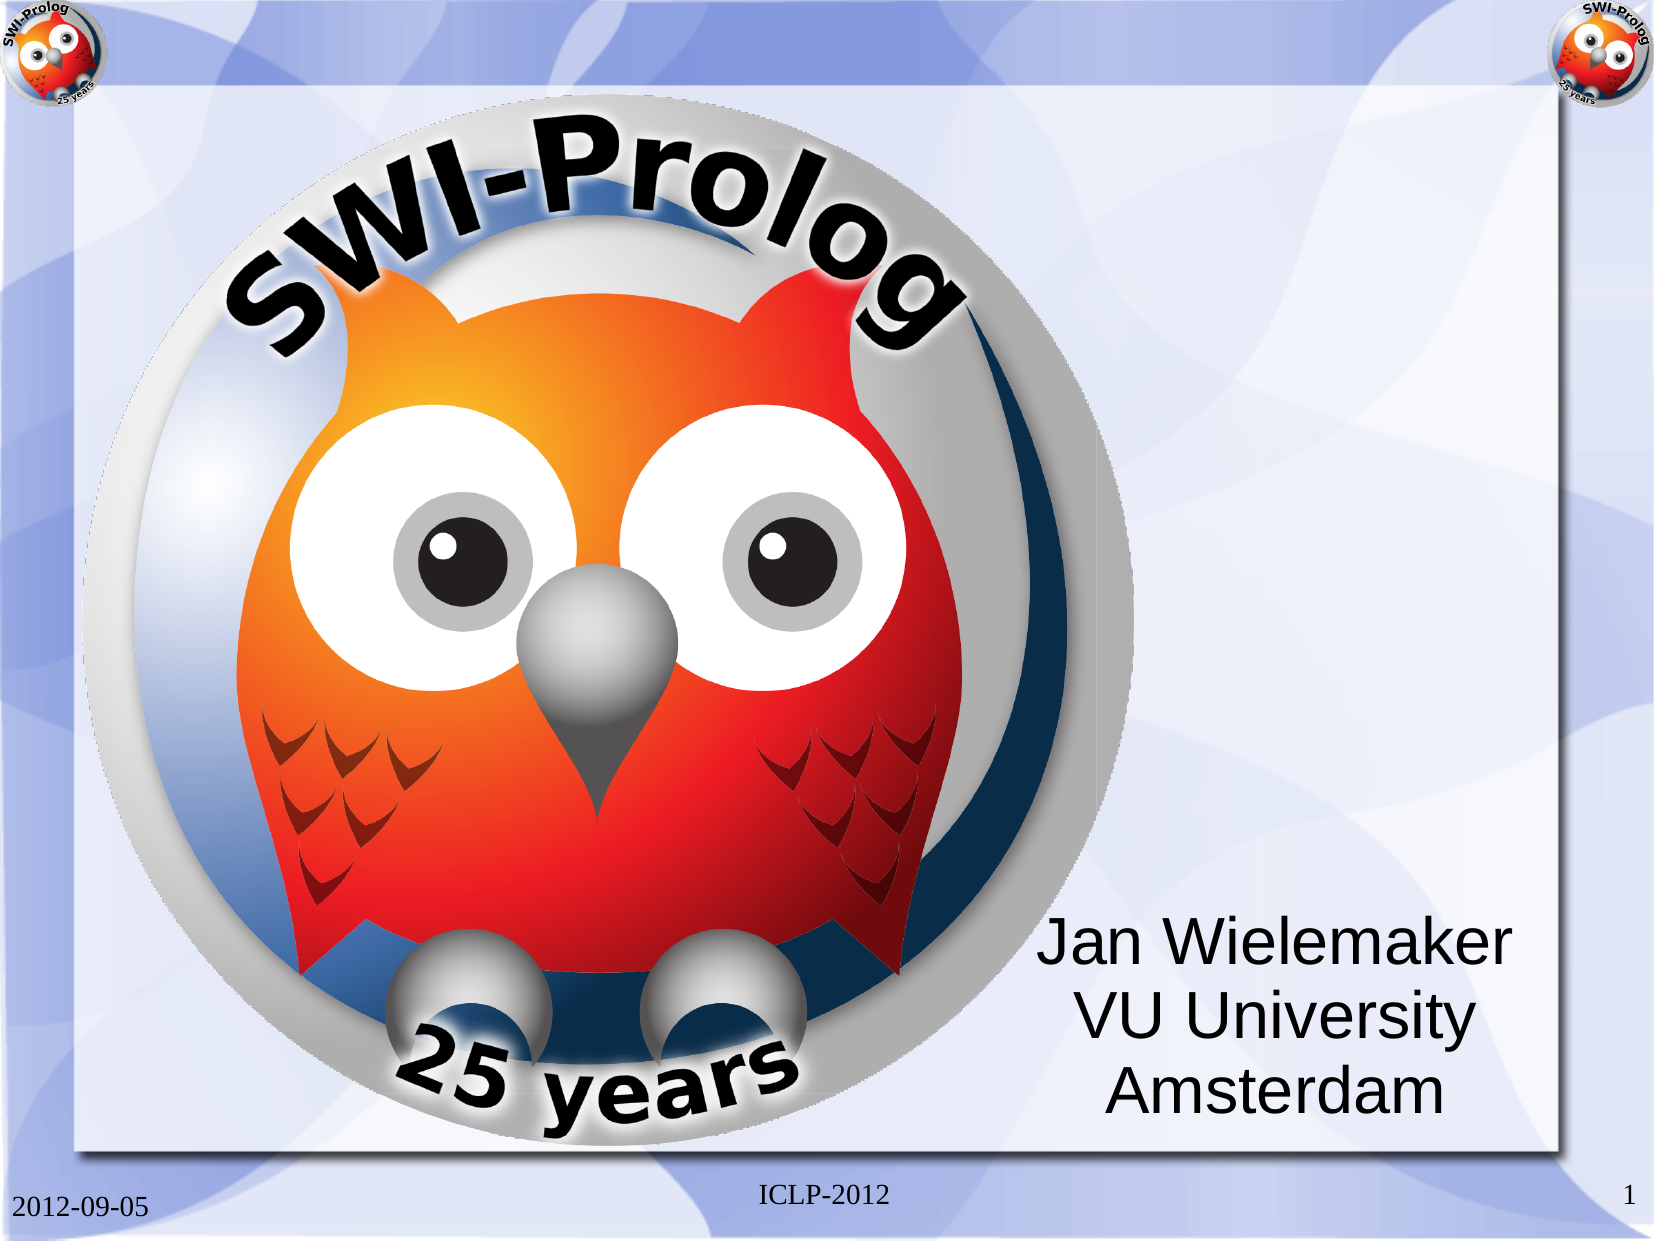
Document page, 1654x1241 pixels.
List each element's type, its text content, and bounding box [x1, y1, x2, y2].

subtitle Jan Wielemaker VU University Amsterdam [980, 874, 1571, 1158]
picture [0, 0, 1654, 1241]
